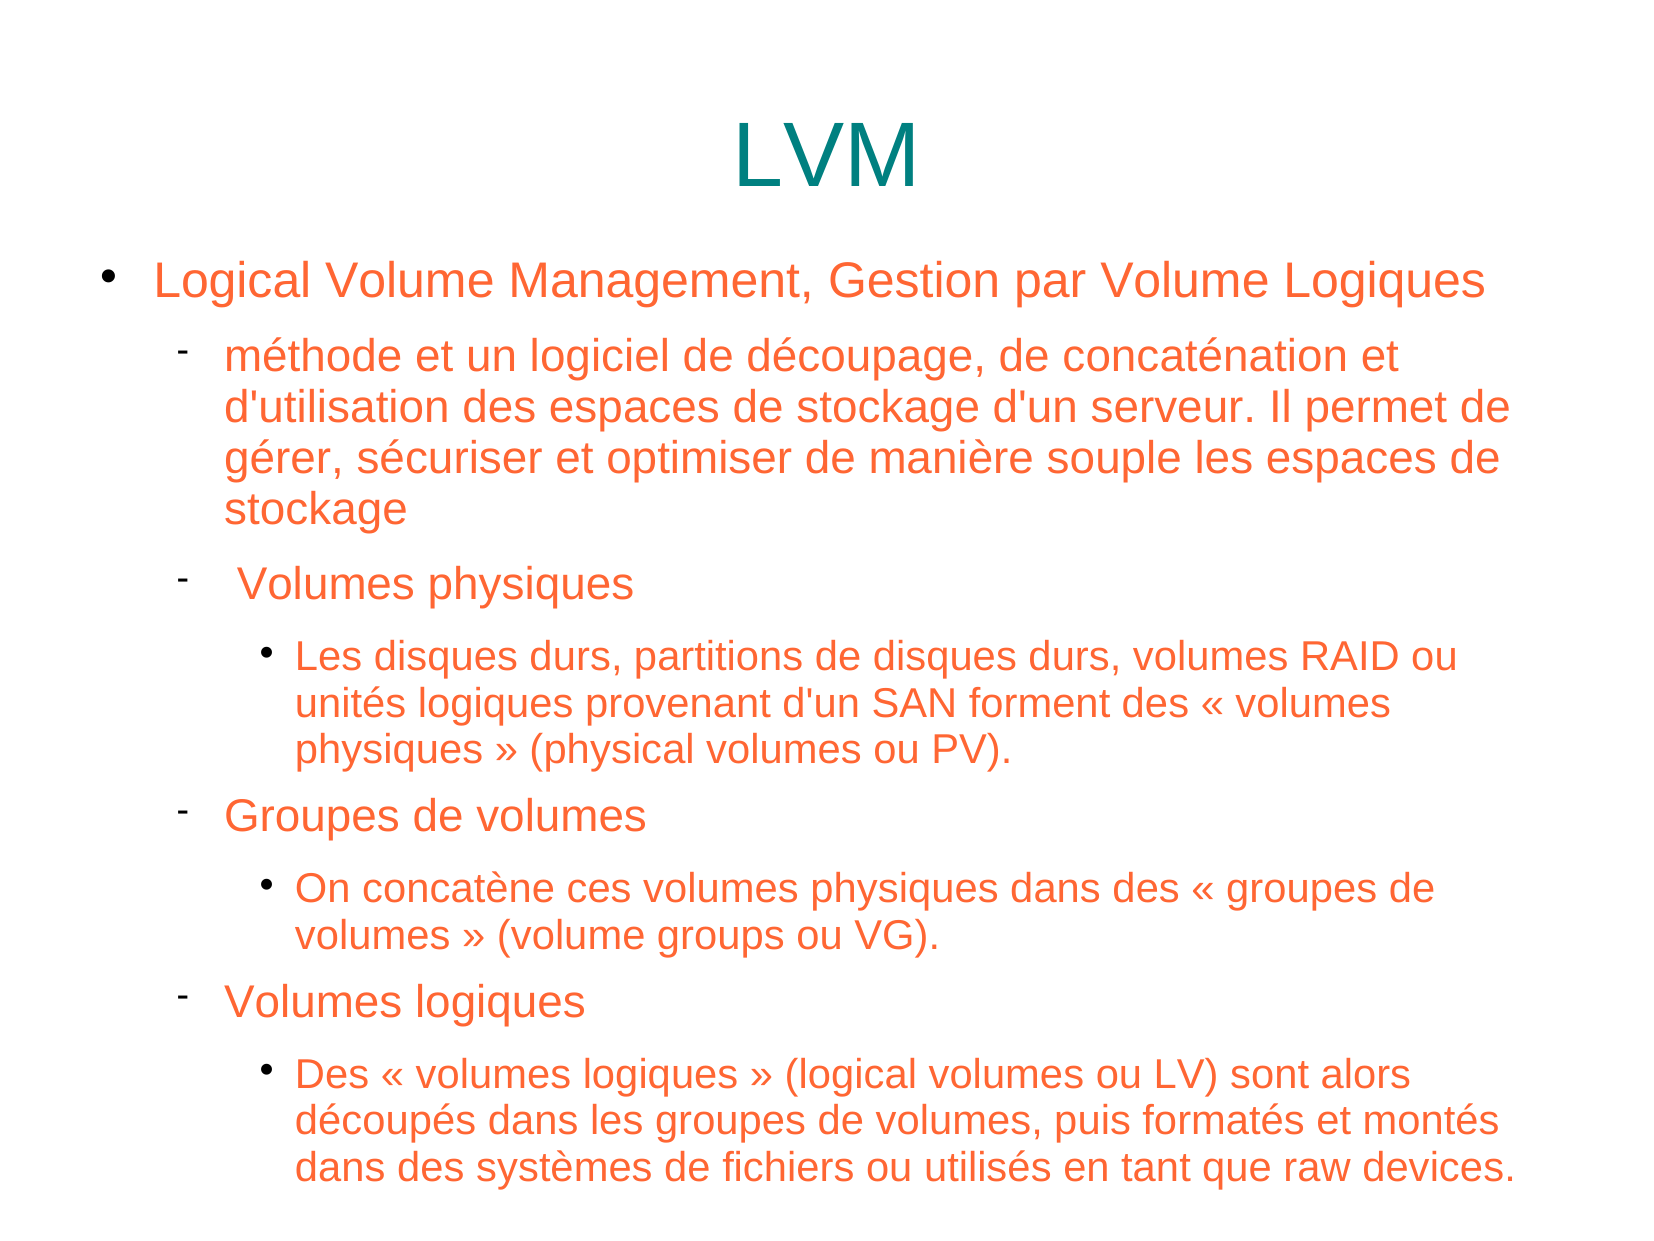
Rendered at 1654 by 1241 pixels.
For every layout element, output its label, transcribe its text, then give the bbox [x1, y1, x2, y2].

list Logical Volume Management, Gestion par Volume Logiques méthode et un logiciel de découpage, de concaténation et d'utilisation des espaces de stockage d'un serveur. Il permet de gérer, sécuriser et optimiser de manière souple les espaces de stockage Volumes physiques Les disques durs, partitions de disques durs, volumes RAID ou unités logiques provenant d'un SAN forment des « volumes physiques » (physical volumes ou PV). Groupes de volumes On concatène ces volumes physiques dans des « groupes de volumes » (volume groups ou VG). Volumes logiques Des « volumes logiques » (logical volumes ou LV) sont alors découpés dans les groupes de volumes, puis formatés et montés dans des systèmes de fichiers ou utilisés en tant que raw devices. [82, 249, 1571, 1191]
title LVM [82, 56, 1571, 249]
